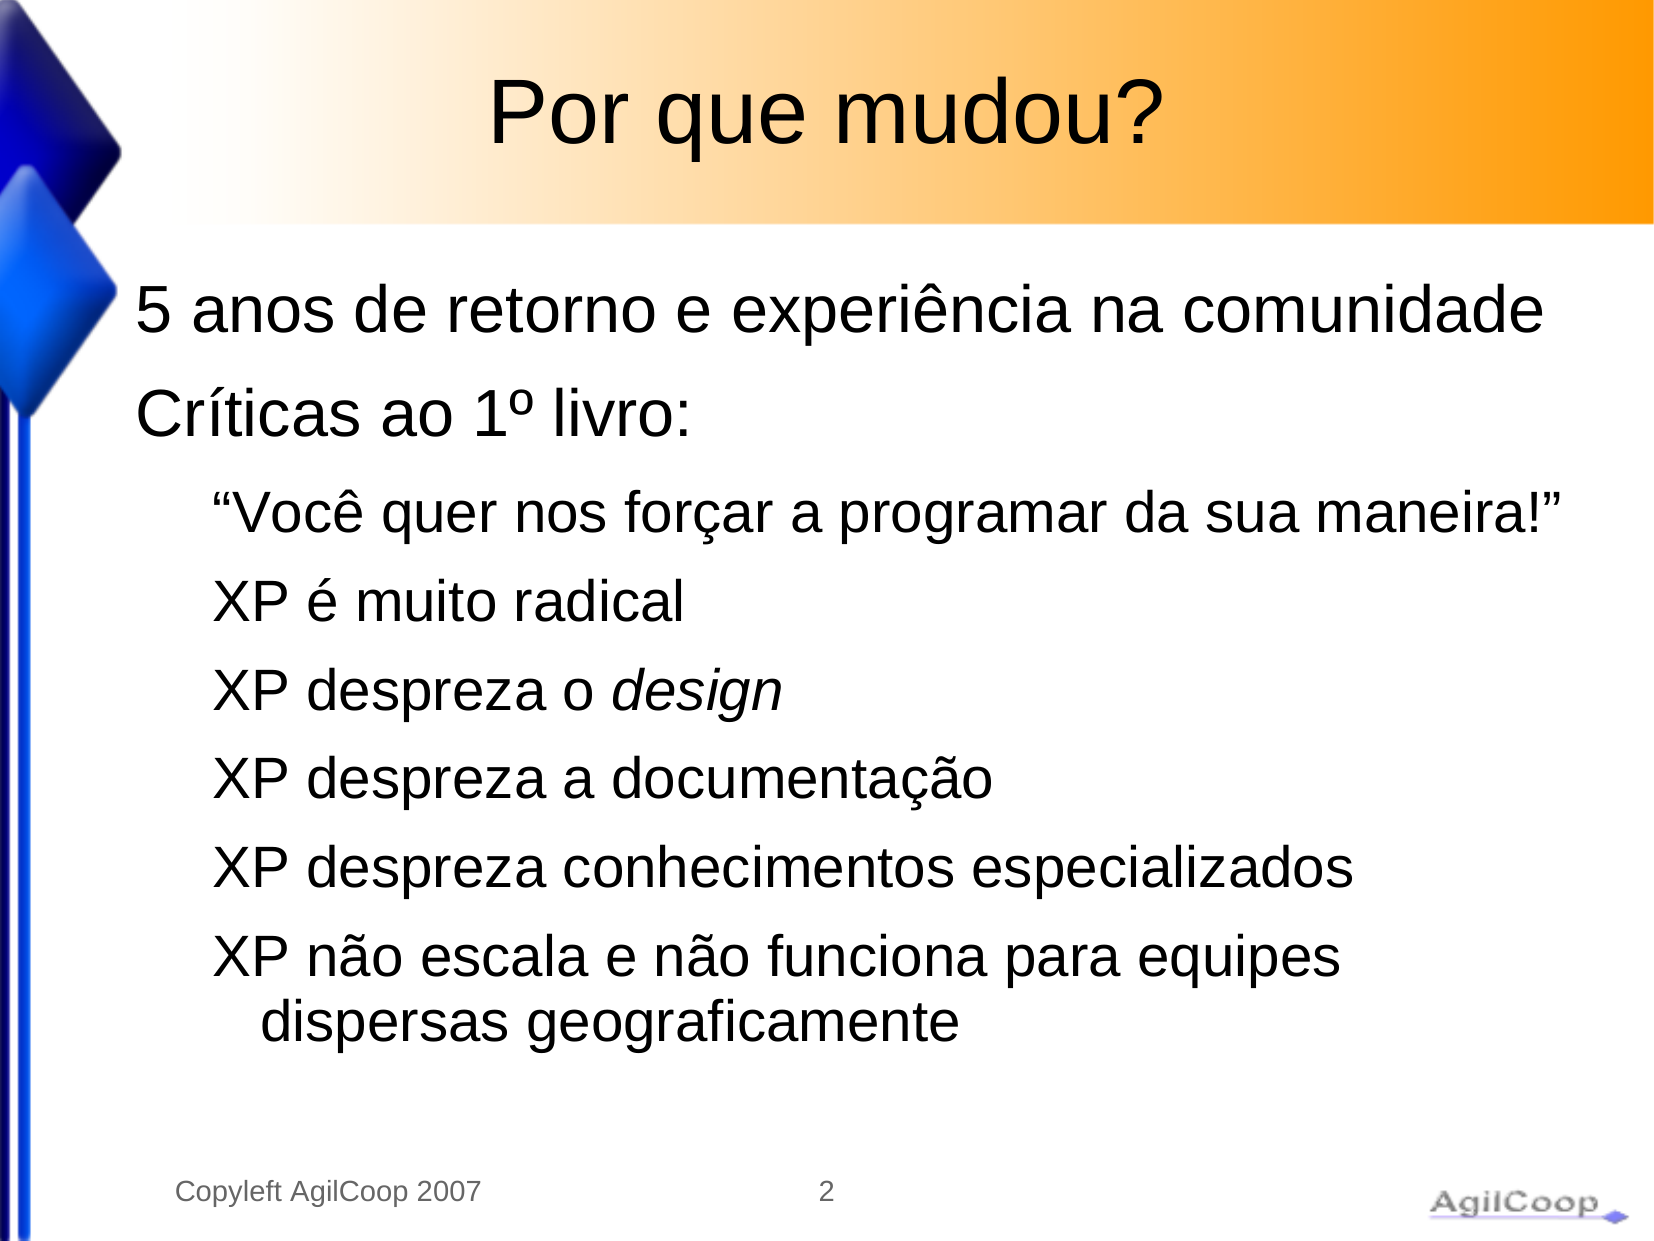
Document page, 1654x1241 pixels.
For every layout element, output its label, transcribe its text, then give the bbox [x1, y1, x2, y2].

list 5 anos de retorno e experiência na comunidade Críticas ao 1º livro: “Você quer nos forçar a programar da sua maneira!” XP é muito radical XP despreza o design XP despreza a documentação XP despreza conhecimentos especializados XP não escala e não funciona para equipes dispersas geograficamente [118, 271, 1607, 1152]
picture [0, 0, 1654, 1241]
title Por que mudou? [82, 8, 1571, 216]
